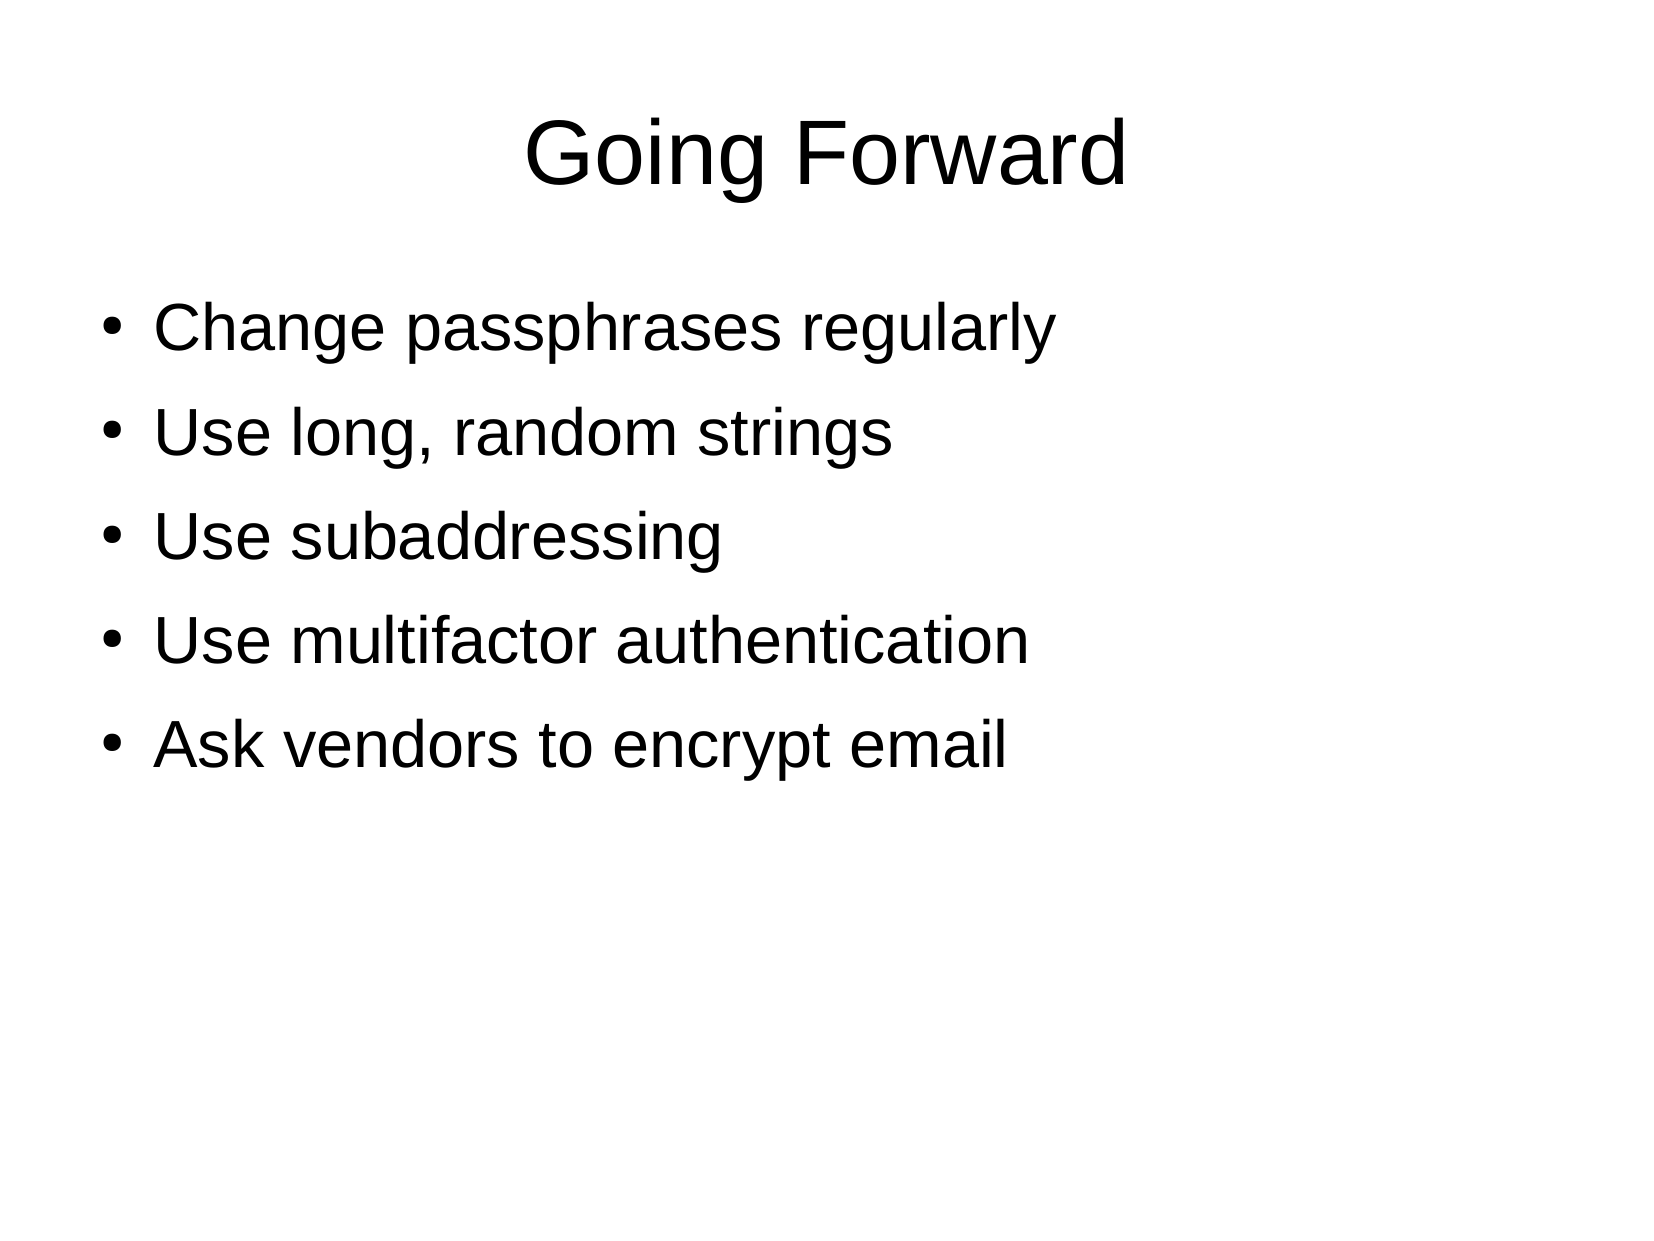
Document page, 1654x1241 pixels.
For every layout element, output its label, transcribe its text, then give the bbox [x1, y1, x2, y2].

list Change passphrases regularly Use long, random strings Use subaddressing Use multifactor authentication Ask vendors to encrypt email [82, 290, 1538, 1010]
title Going Forward [82, 49, 1571, 257]
